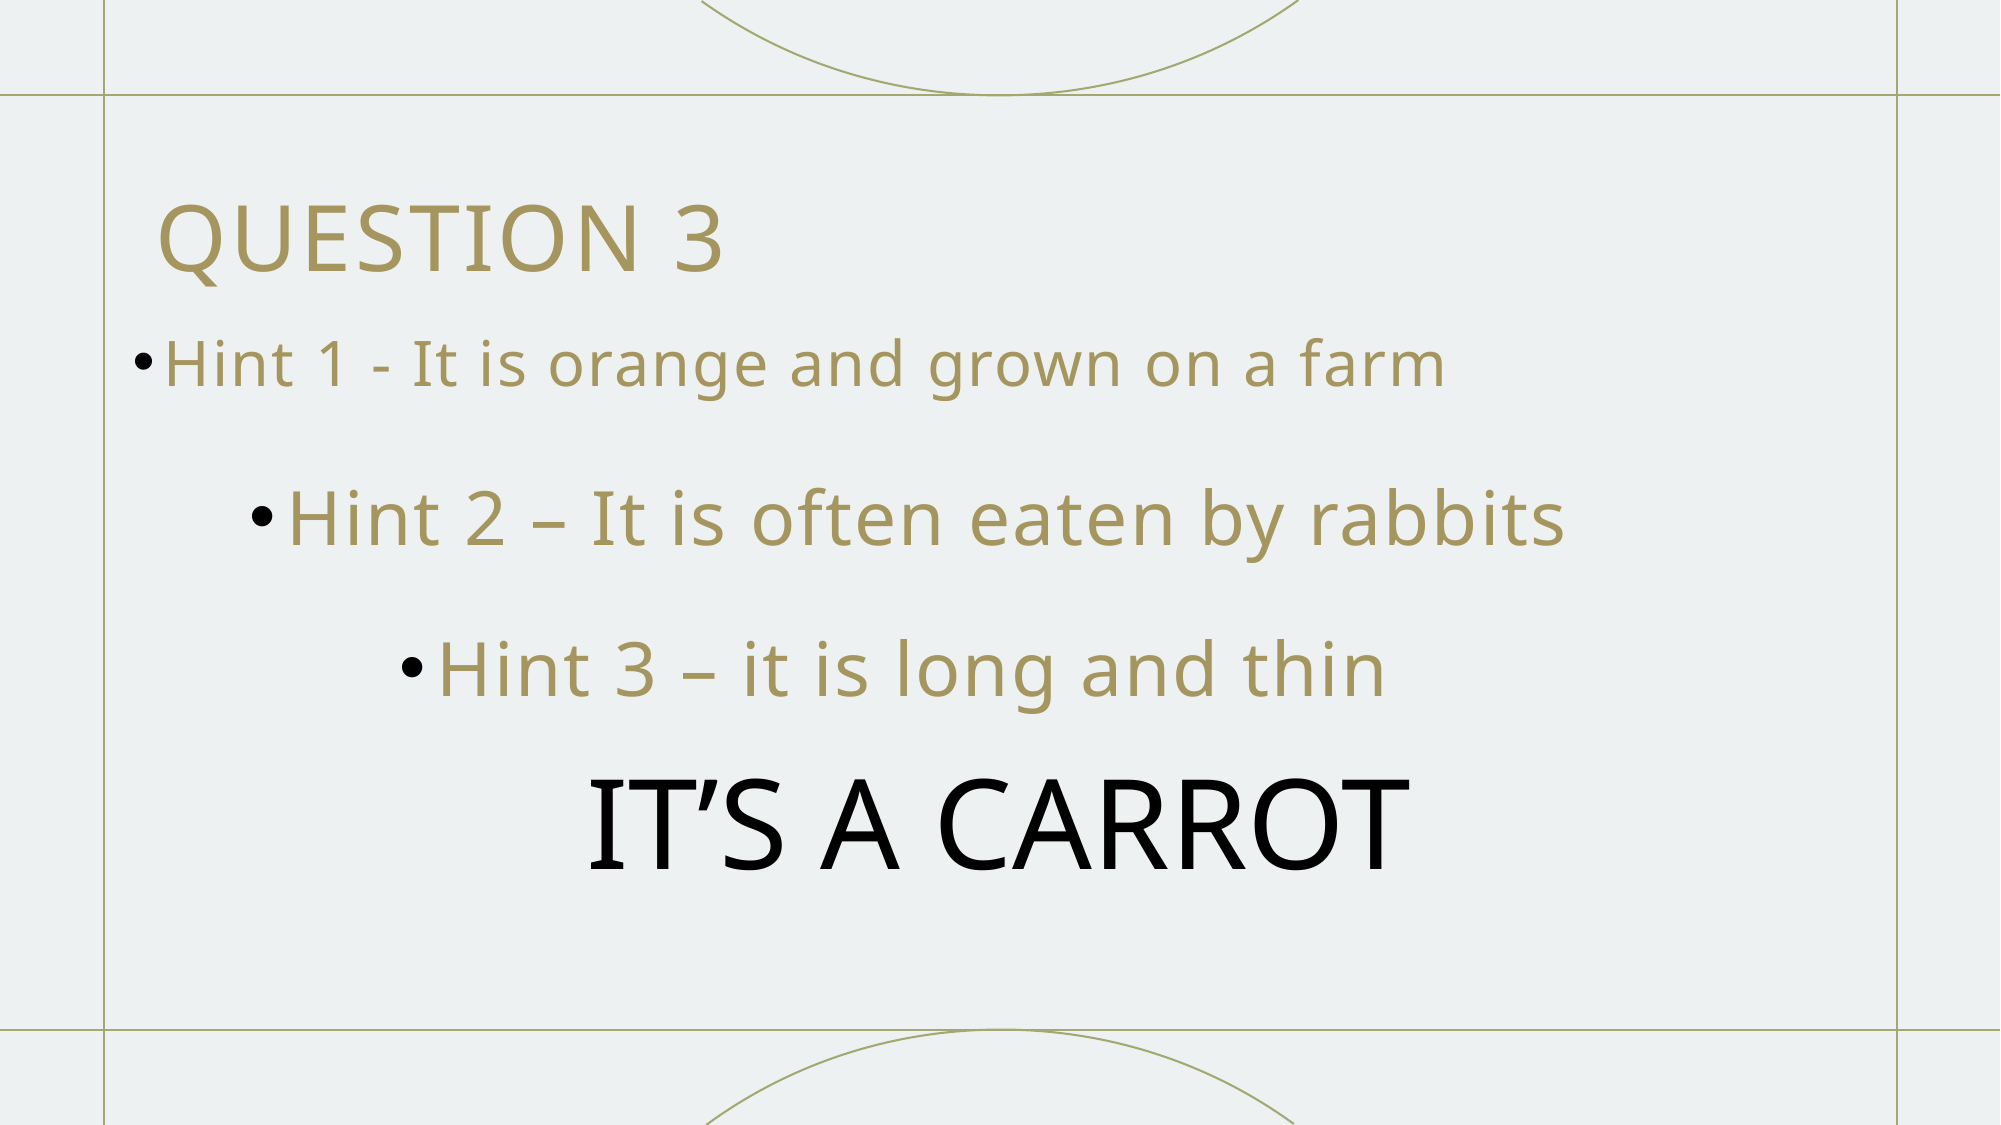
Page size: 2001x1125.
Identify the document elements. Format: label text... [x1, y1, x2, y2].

title QUESTION 3 [137, 119, 1863, 337]
text_box Hint 2 – It is often eaten by rabbits [231, 434, 1957, 559]
text_box IT’S A CARROT [570, 737, 1404, 904]
list Hint 1 - It is orange and grown on a farm [114, 290, 1840, 415]
text_box Hint 3 – it is long and thin [381, 585, 2000, 710]
